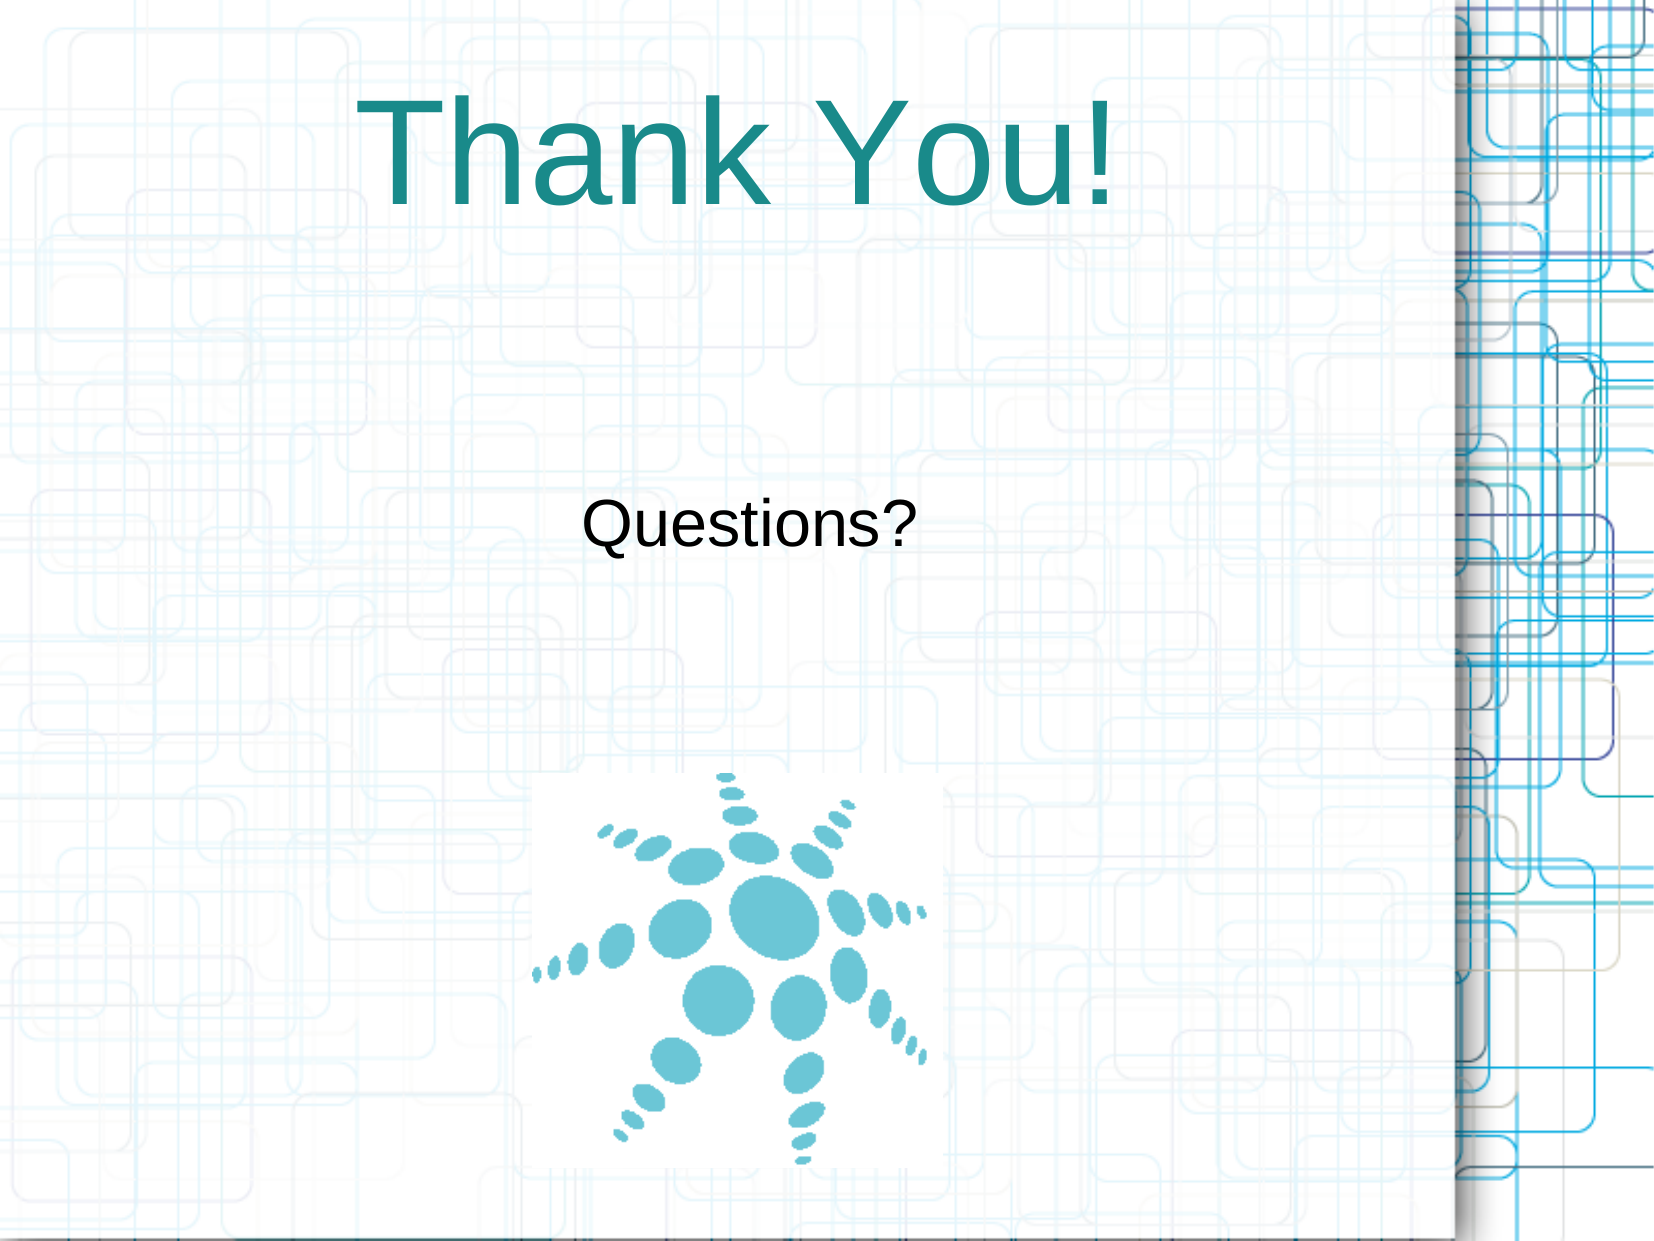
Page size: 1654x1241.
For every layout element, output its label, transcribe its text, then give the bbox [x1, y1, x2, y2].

title Thank You! [59, 49, 1418, 257]
subtitle Questions? [82, 351, 1418, 696]
picture [0, 0, 1654, 1241]
